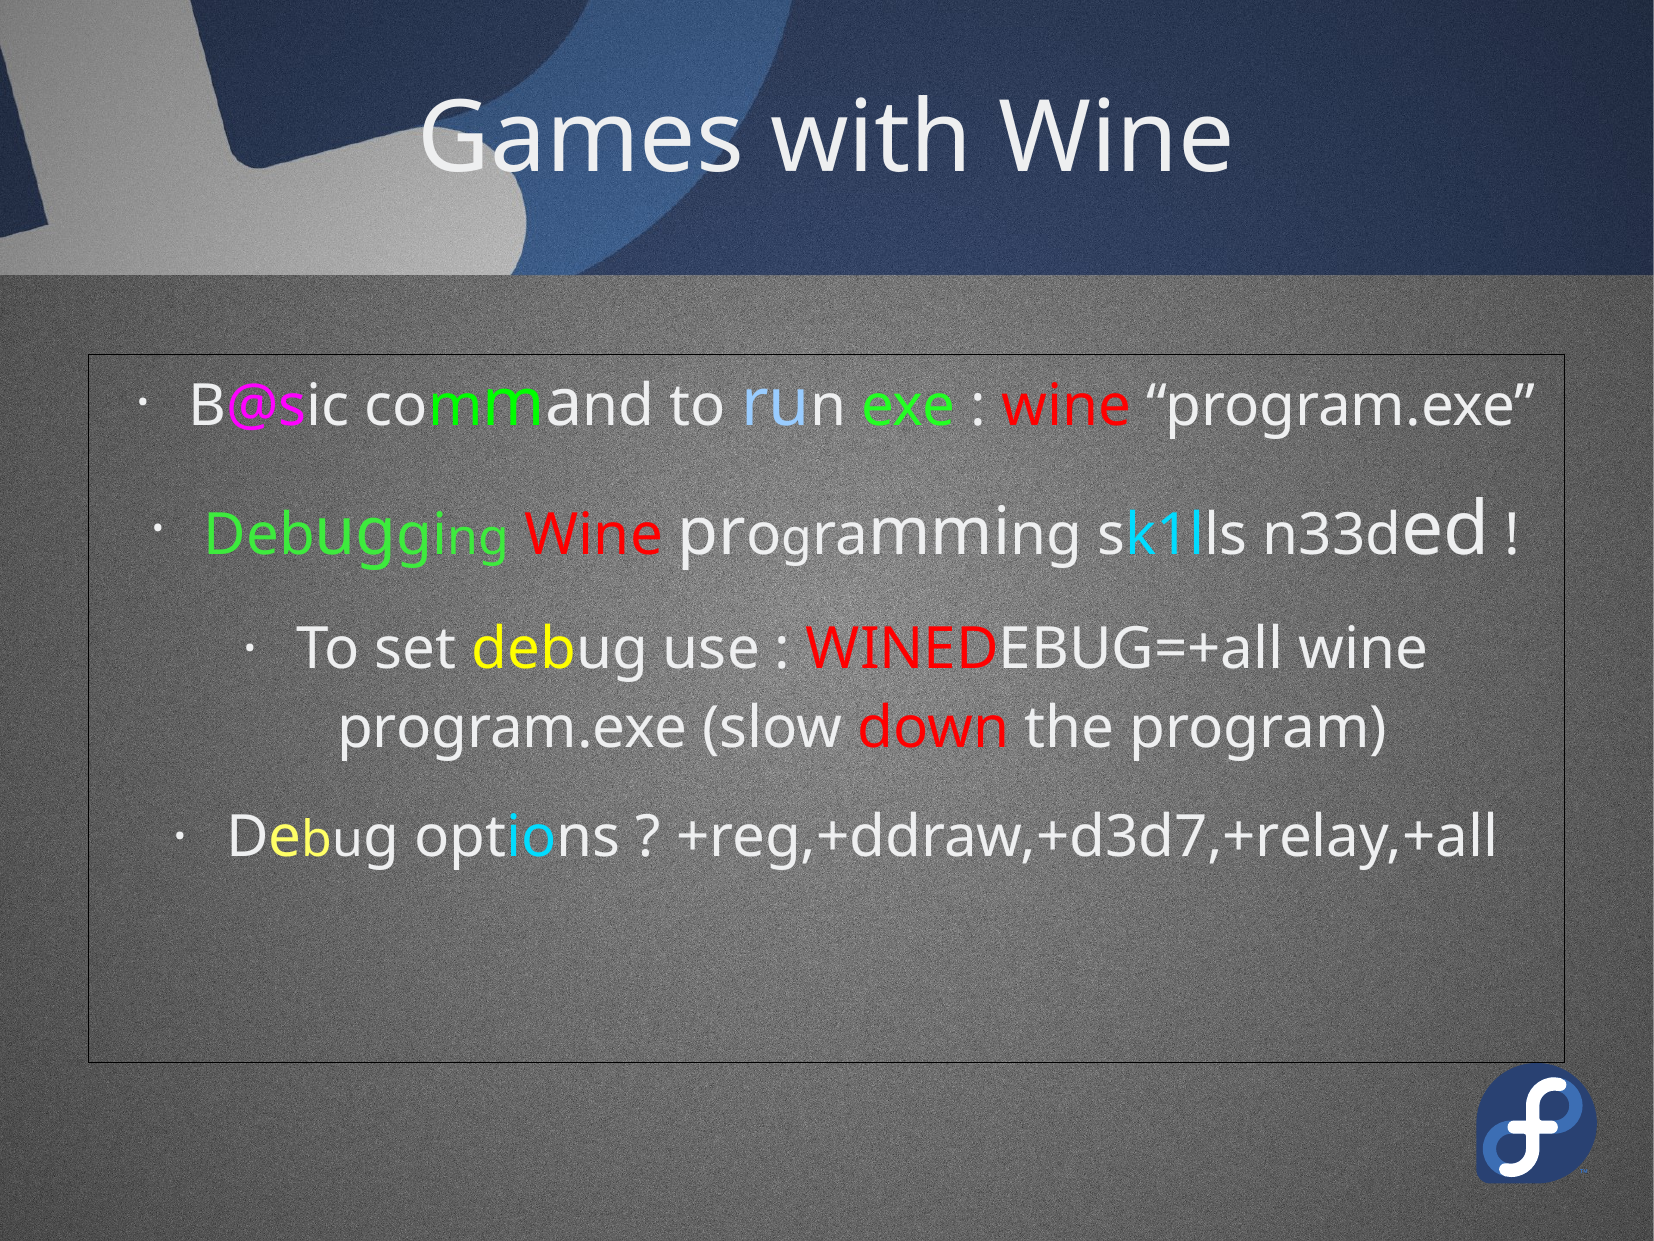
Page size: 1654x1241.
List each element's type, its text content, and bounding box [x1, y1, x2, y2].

list B@sic command to run exe : wine “program.exe” Debugging Wine programming sk1lls n33ded ! To set debug use : WINEDEBUG=+all wine program.exe (slow down the program) Debug options ? +reg,+ddraw,+d3d7,+relay,+all [88, 354, 1565, 1063]
picture [0, 0, 1654, 1241]
title Games with Wine [88, 29, 1565, 237]
